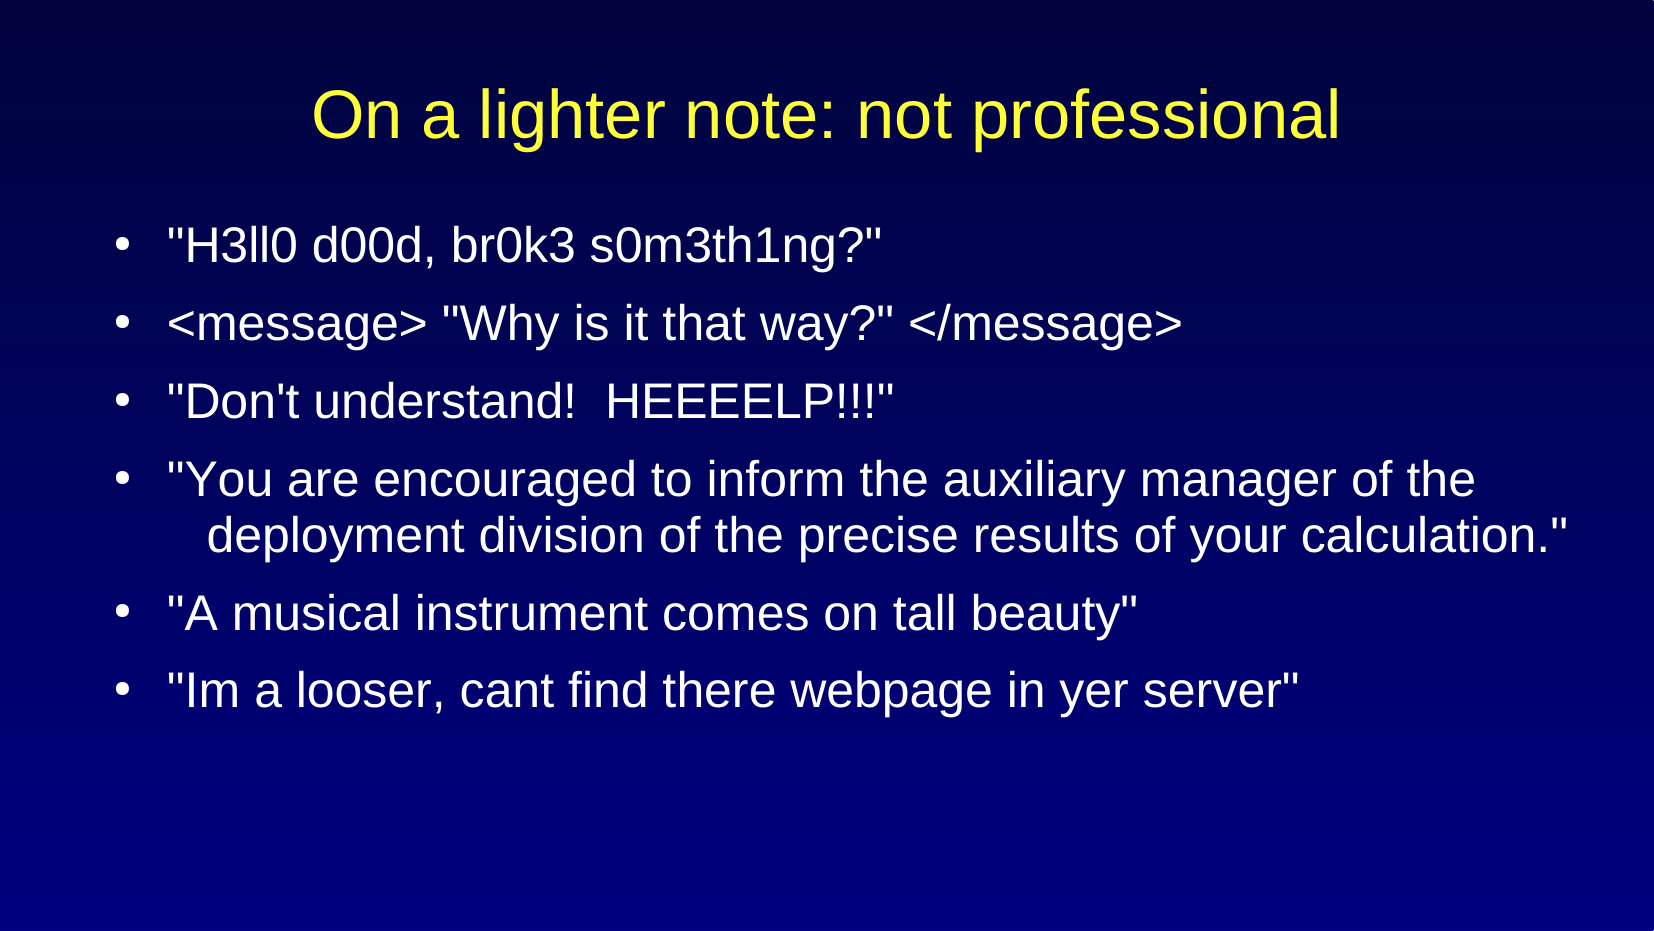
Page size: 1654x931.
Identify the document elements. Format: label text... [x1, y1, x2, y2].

title On a lighter note: not professional [82, 37, 1571, 193]
list "H3ll0 d00d, br0k3 s0m3th1ng?" <message> "Why is it that way?" </message> "Don't understand! HEEEELP!!!" "You are encouraged to inform the auxiliary manager of the deployment division of the precise results of your calculation." "A musical instrument comes on tall beauty" "Im a looser, cant find there webpage in yer server" [82, 217, 1571, 758]
